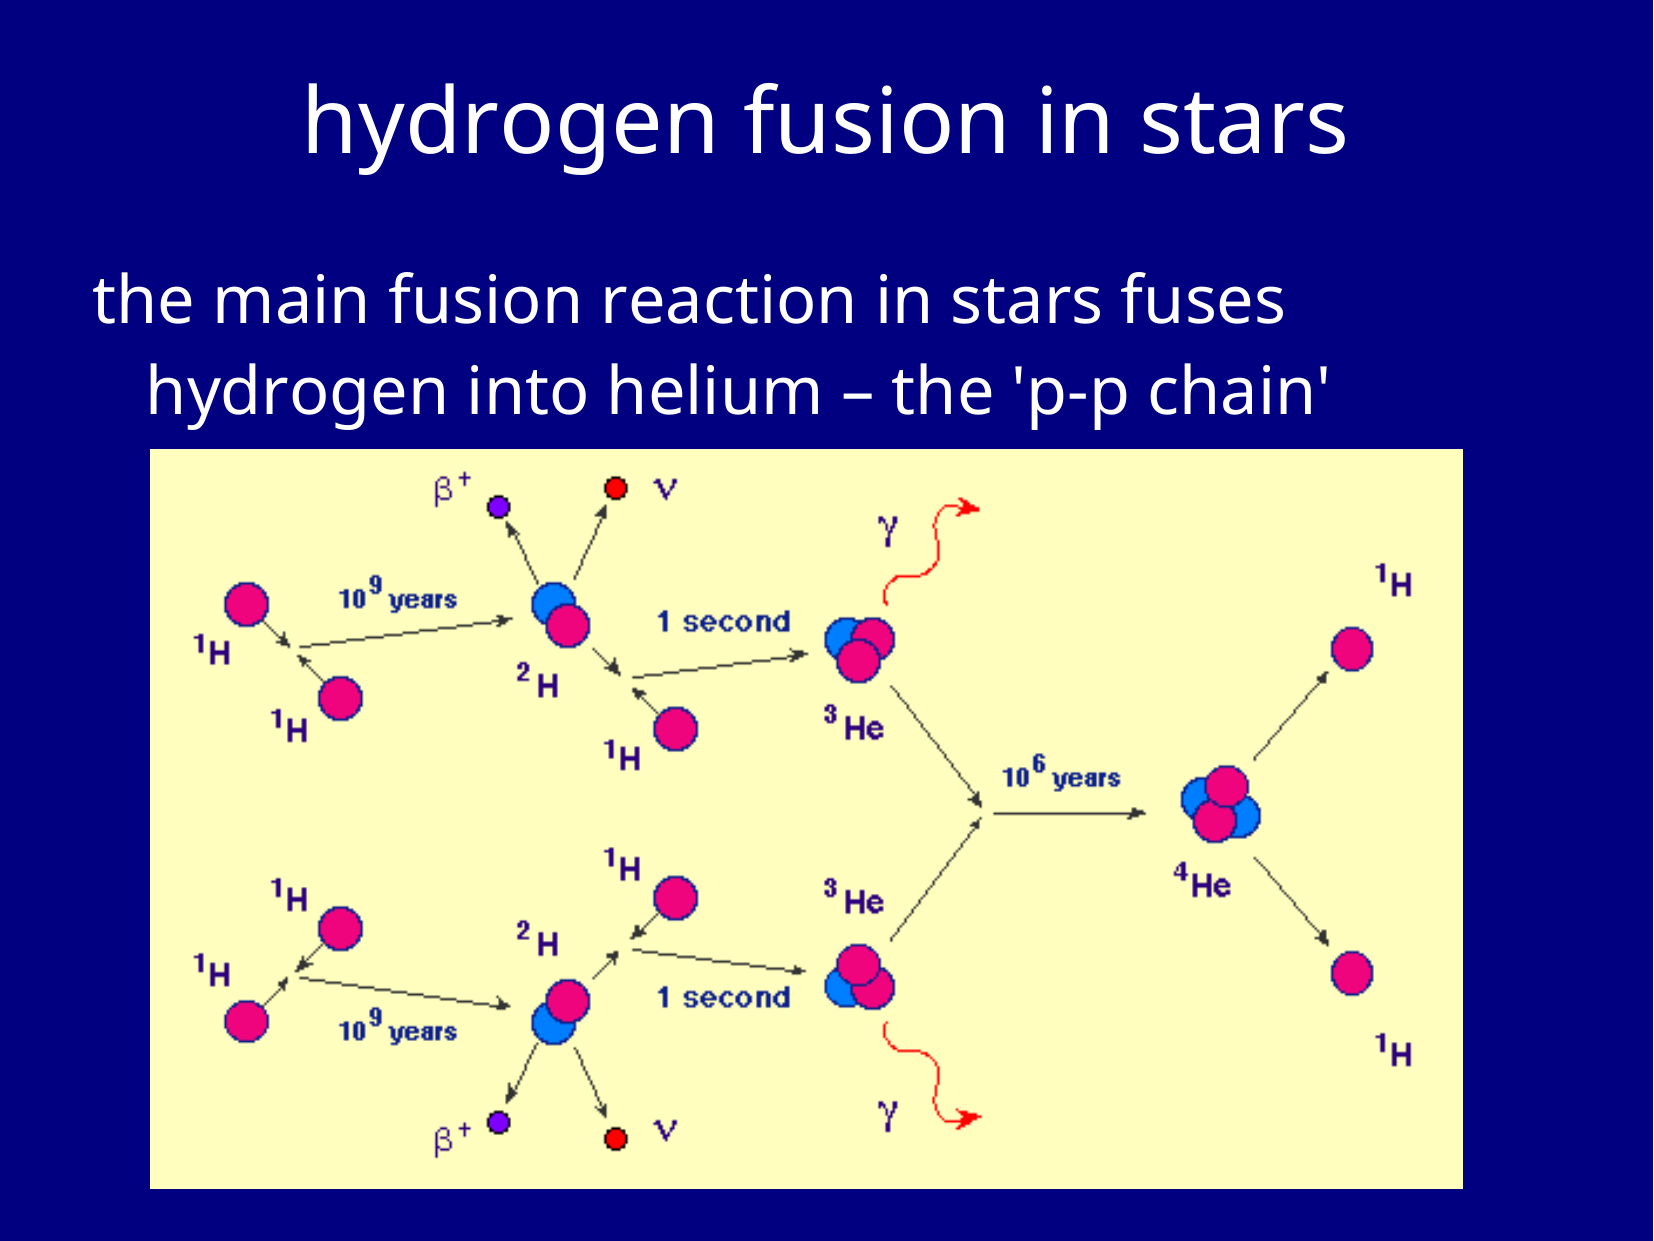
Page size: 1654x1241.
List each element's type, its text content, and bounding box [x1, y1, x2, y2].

list the main fusion reaction in stars fuses hydrogen into helium – the 'p-p chain' [75, 252, 1563, 451]
picture [150, 449, 1463, 1189]
title hydrogen fusion in stars [82, 49, 1571, 188]
